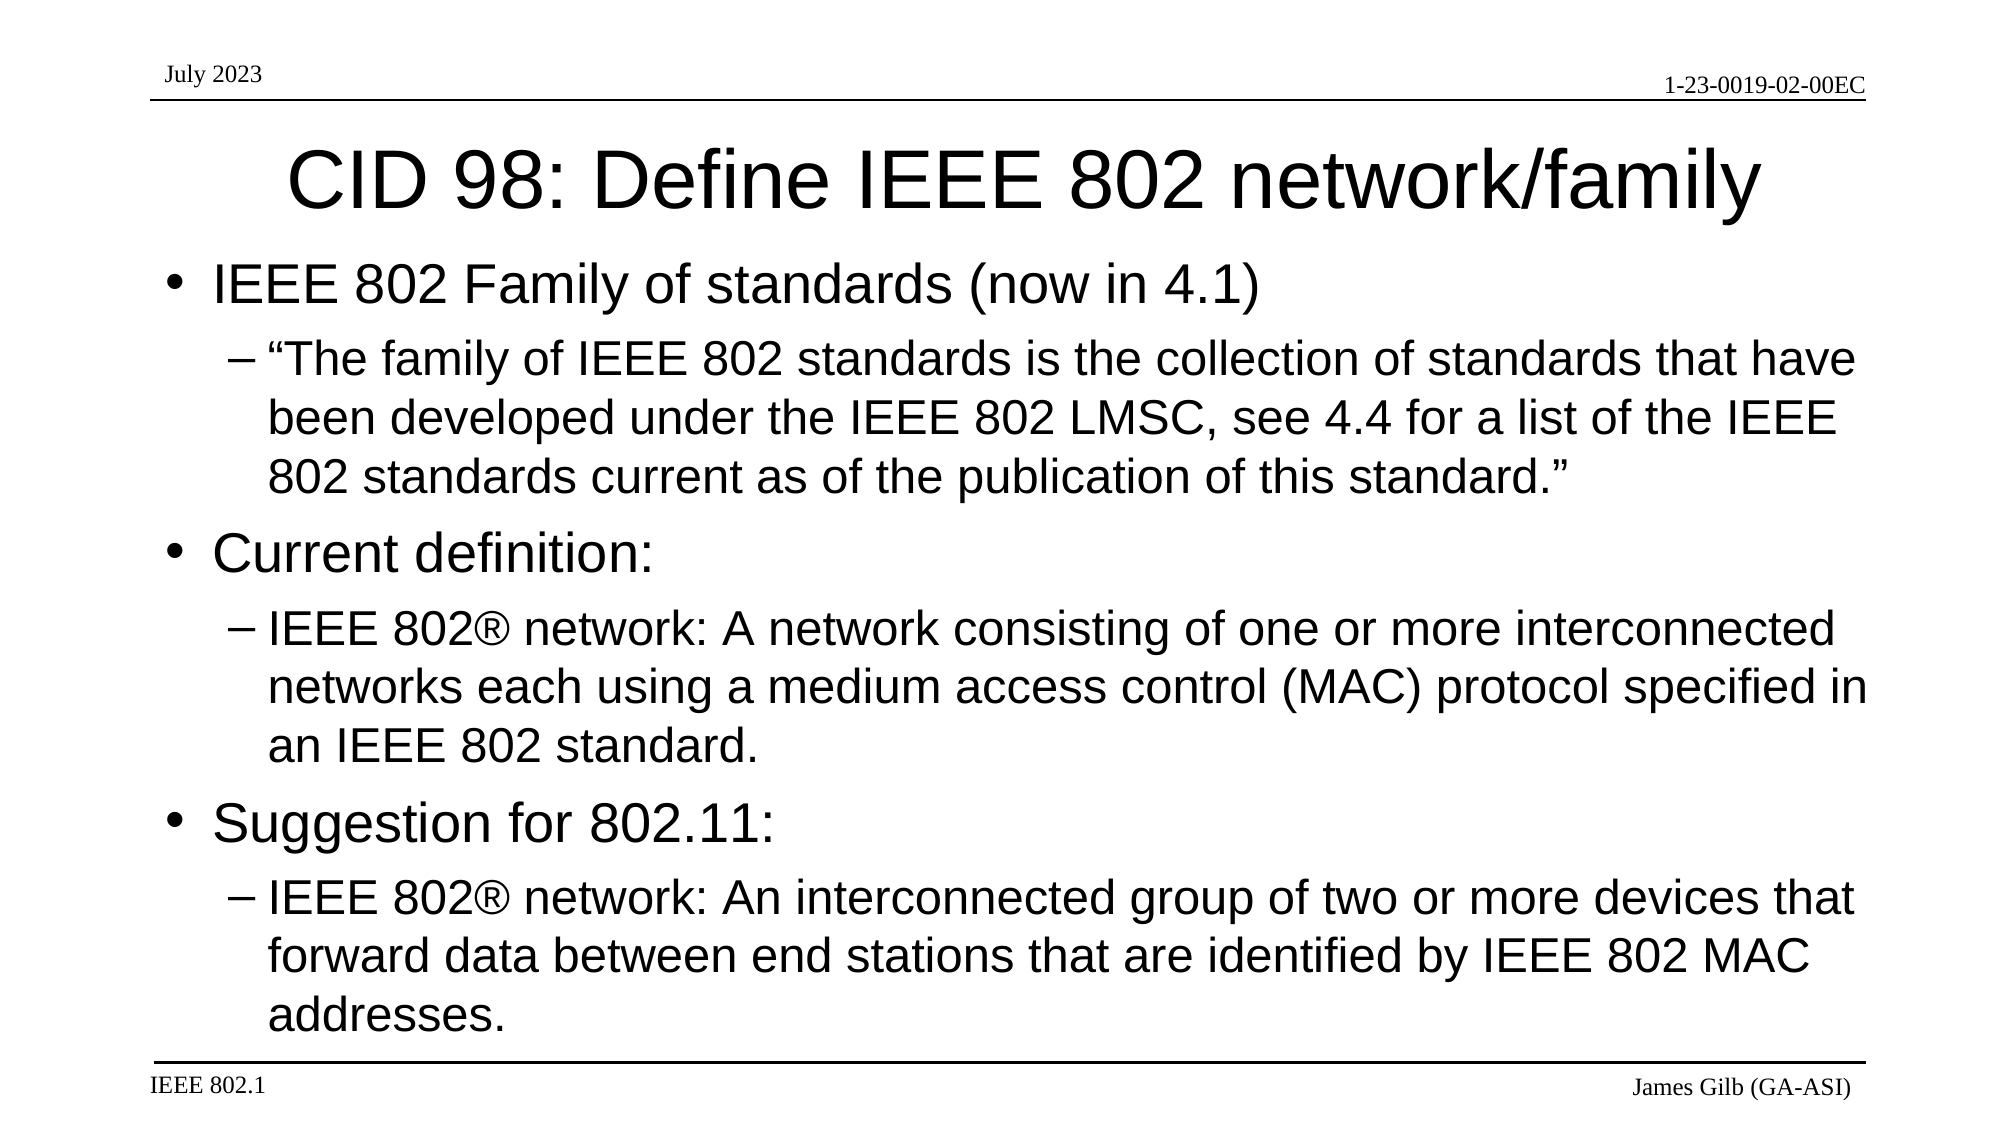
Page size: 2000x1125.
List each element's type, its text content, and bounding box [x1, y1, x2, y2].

title CID 98: Define IEEE 802 network/family [149, 112, 1900, 238]
list IEEE 802 Family of standards (now in 4.1) “The family of IEEE 802 standards is the collection of standards that have been developed under the IEEE 802 LMSC, see 4.4 for a list of the IEEE 802 standards current as of the publication of this standard.” Current definition: IEEE 802® network: A network consisting of one or more interconnected networks each using a medium access control (MAC) protocol specified in an IEEE 802 standard. Suggestion for 802.11: IEEE 802® network: An interconnected group of two or more devices that forward data between end stations that are identified by IEEE 802 MAC addresses. [150, 239, 1900, 1051]
